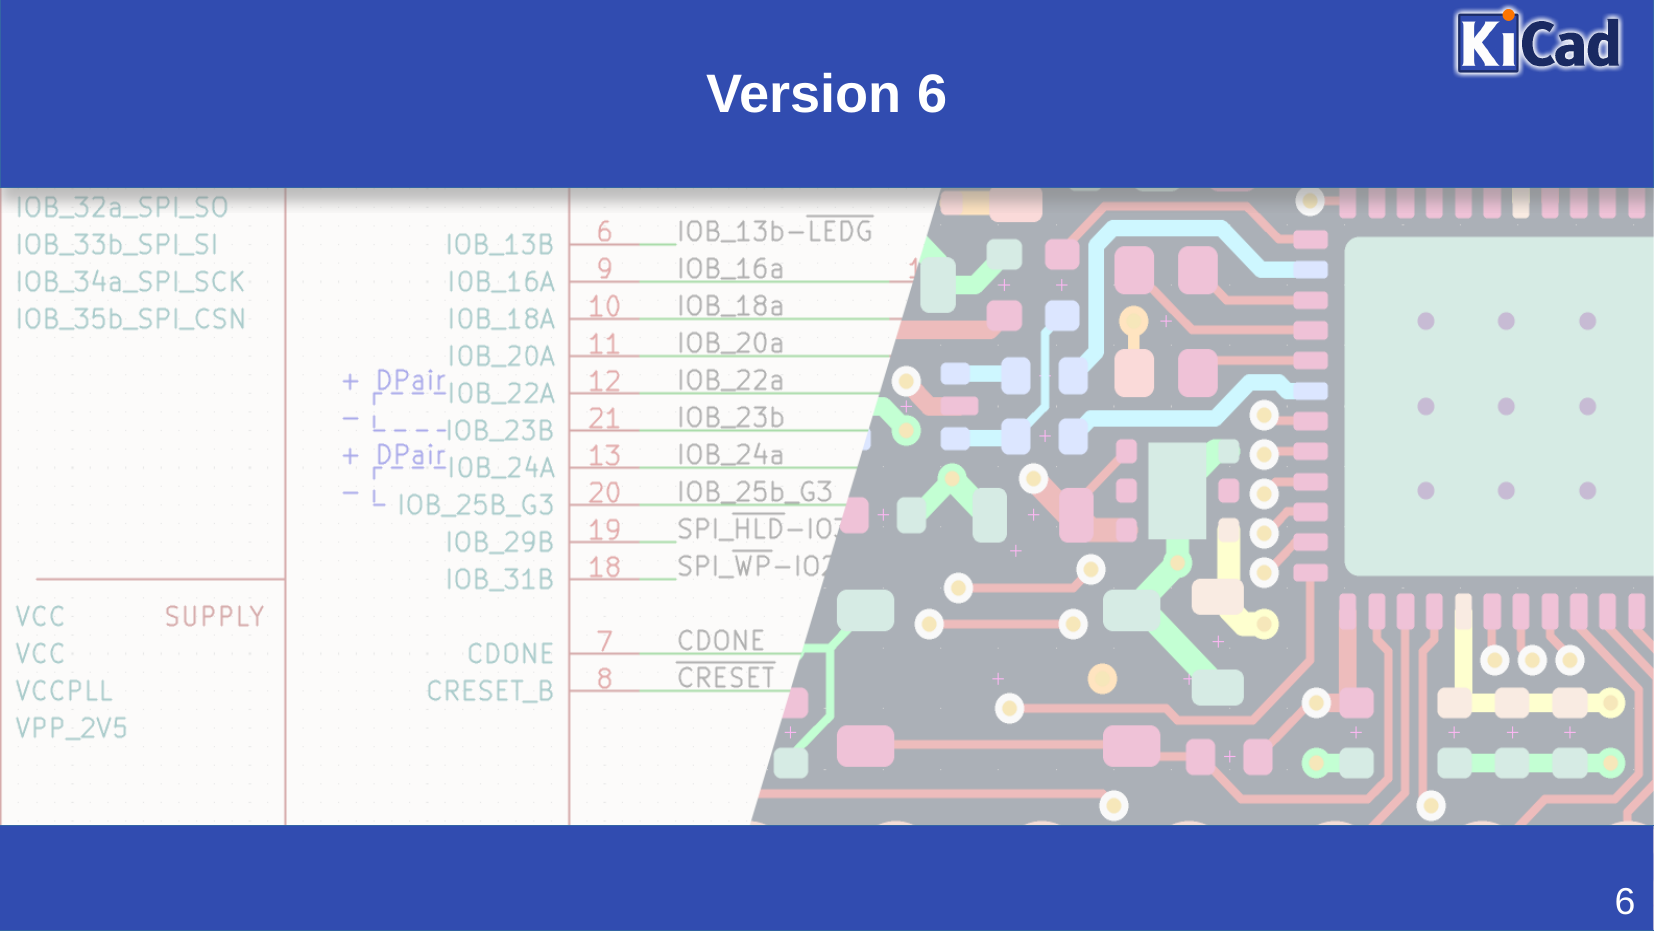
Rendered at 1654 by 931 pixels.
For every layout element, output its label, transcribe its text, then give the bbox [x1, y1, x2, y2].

picture [0, 188, 1654, 825]
text_box [1162, 188, 1651, 226]
table_header [55, 848, 578, 905]
text_box <number> [1387, 873, 1651, 931]
table_header [1101, 848, 1624, 905]
text_box Version 6 [0, 0, 1654, 188]
table_header [578, 848, 1101, 905]
picture [1412, 0, 1654, 92]
text_box [0, 825, 1654, 931]
